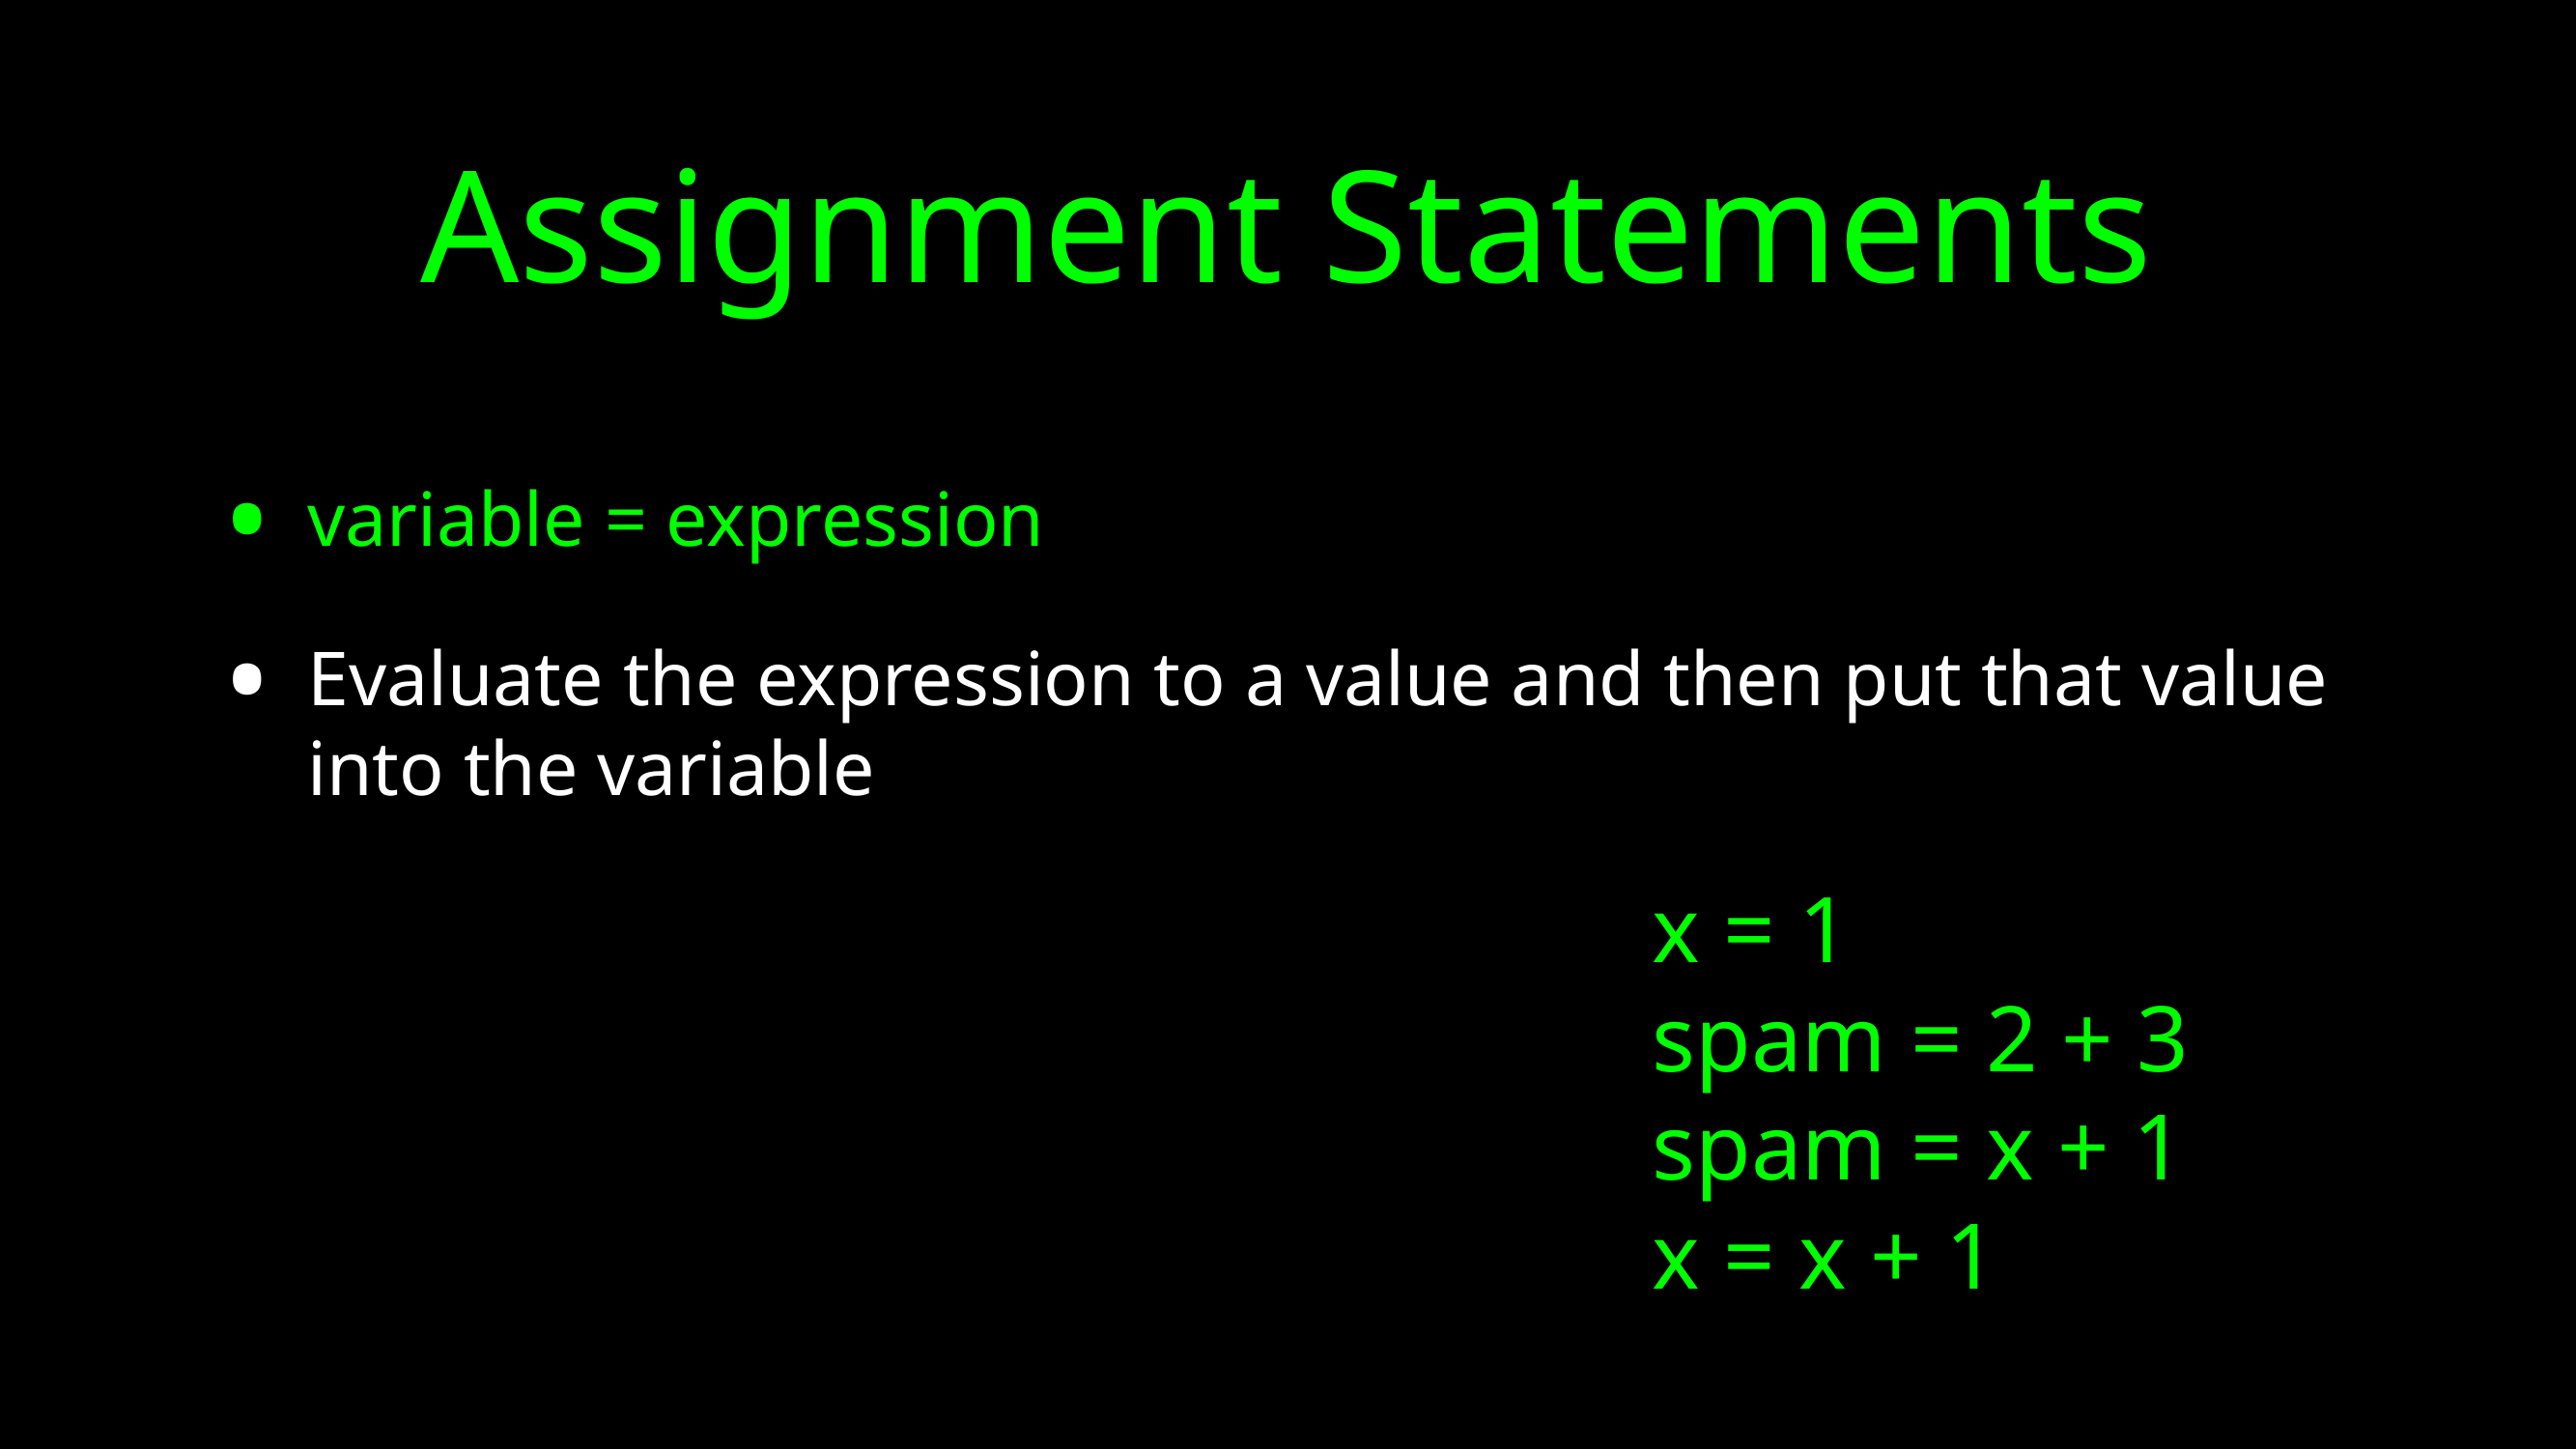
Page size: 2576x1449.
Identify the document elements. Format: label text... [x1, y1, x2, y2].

text_box x = 1 spam = 2 + 3 spam = x + 1 x = x + 1 [1652, 872, 2190, 1308]
list variable = expression Evaluate the expression to a value and then put that value into the variable [183, 412, 2392, 870]
title Assignment Statements [183, 38, 2392, 403]
